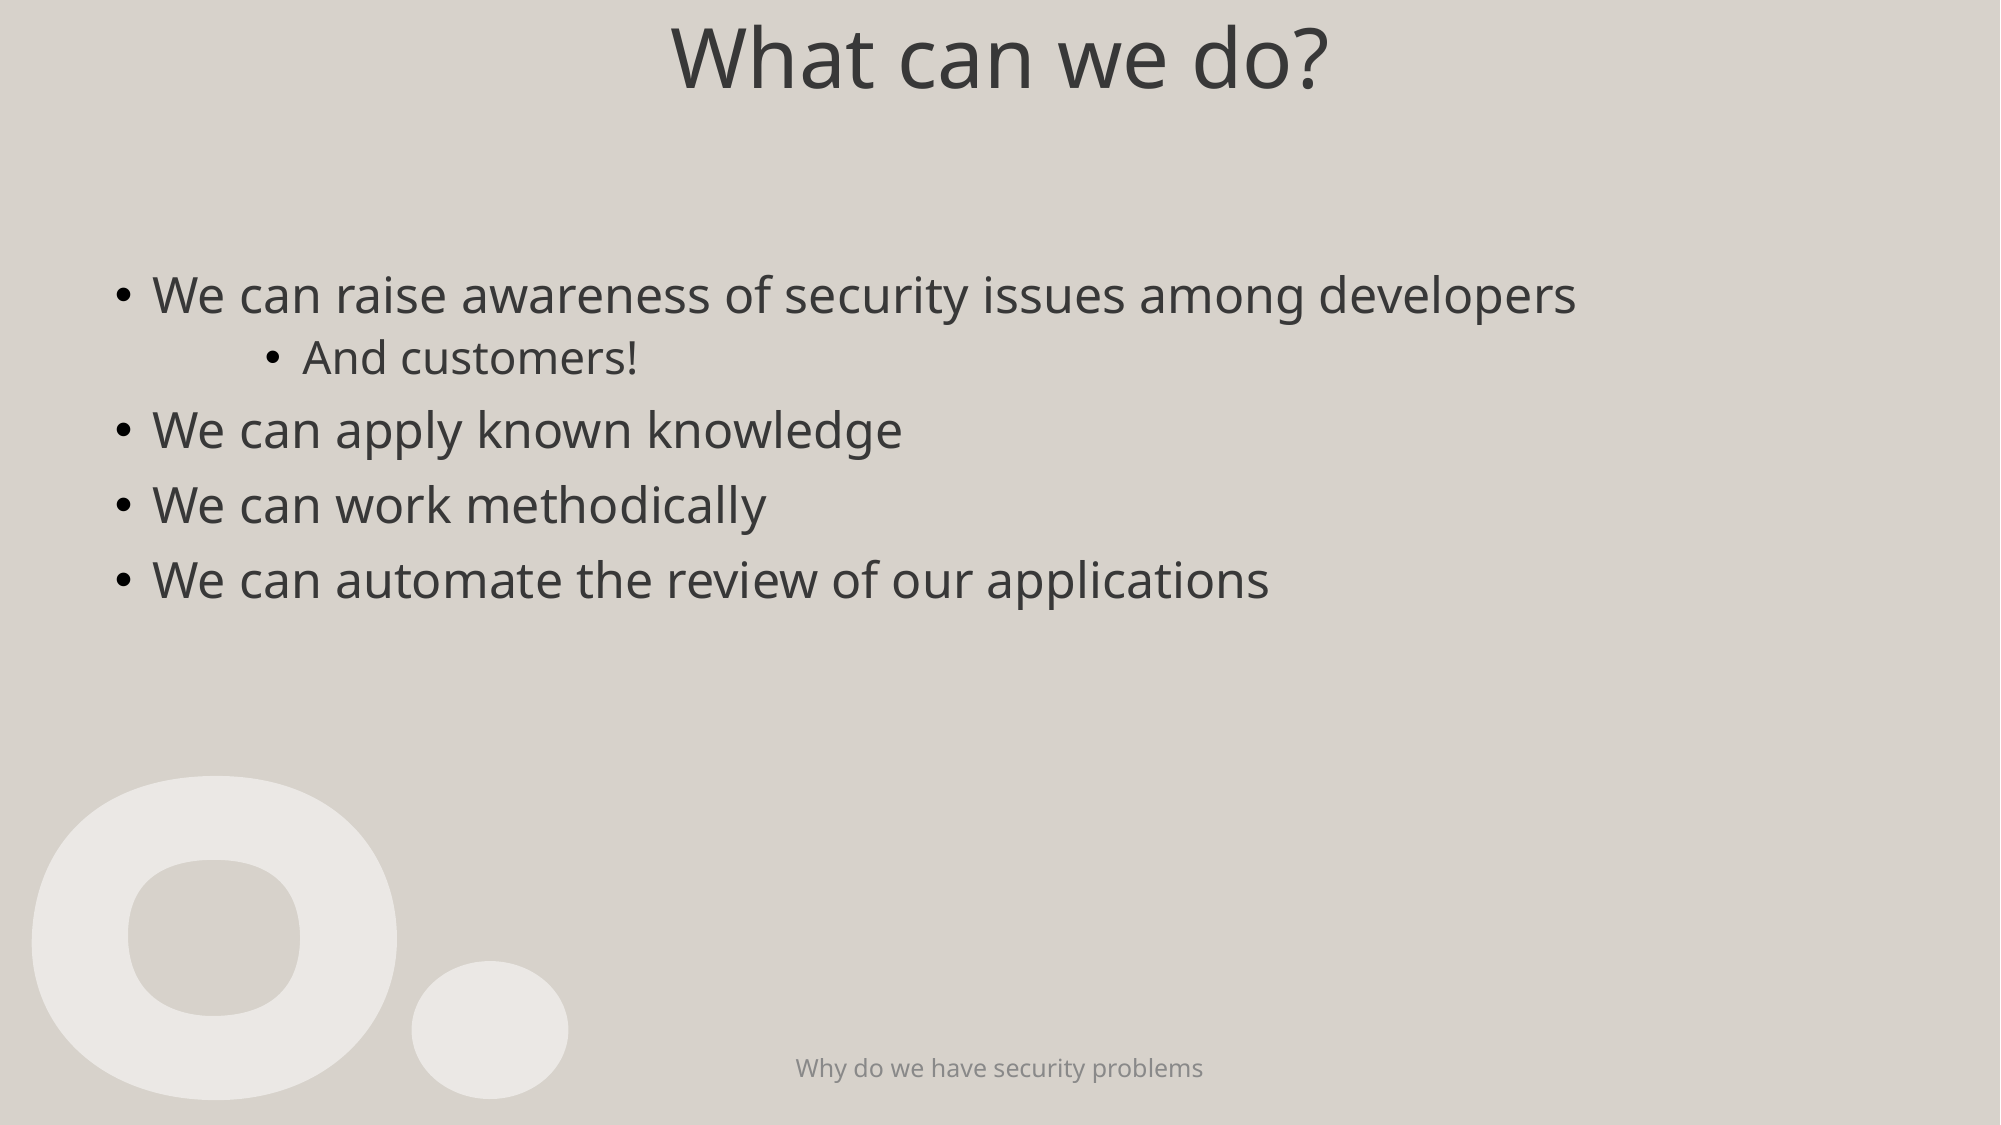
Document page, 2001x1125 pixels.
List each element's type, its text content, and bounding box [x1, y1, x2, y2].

title What can we do? [0, 5, 2000, 119]
footer Why do we have security problems [662, 1045, 1338, 1106]
list We can raise awareness of security issues among developers And customers! We can apply known knowledge We can work methodically We can automate the review of our applications [99, 263, 1900, 916]
